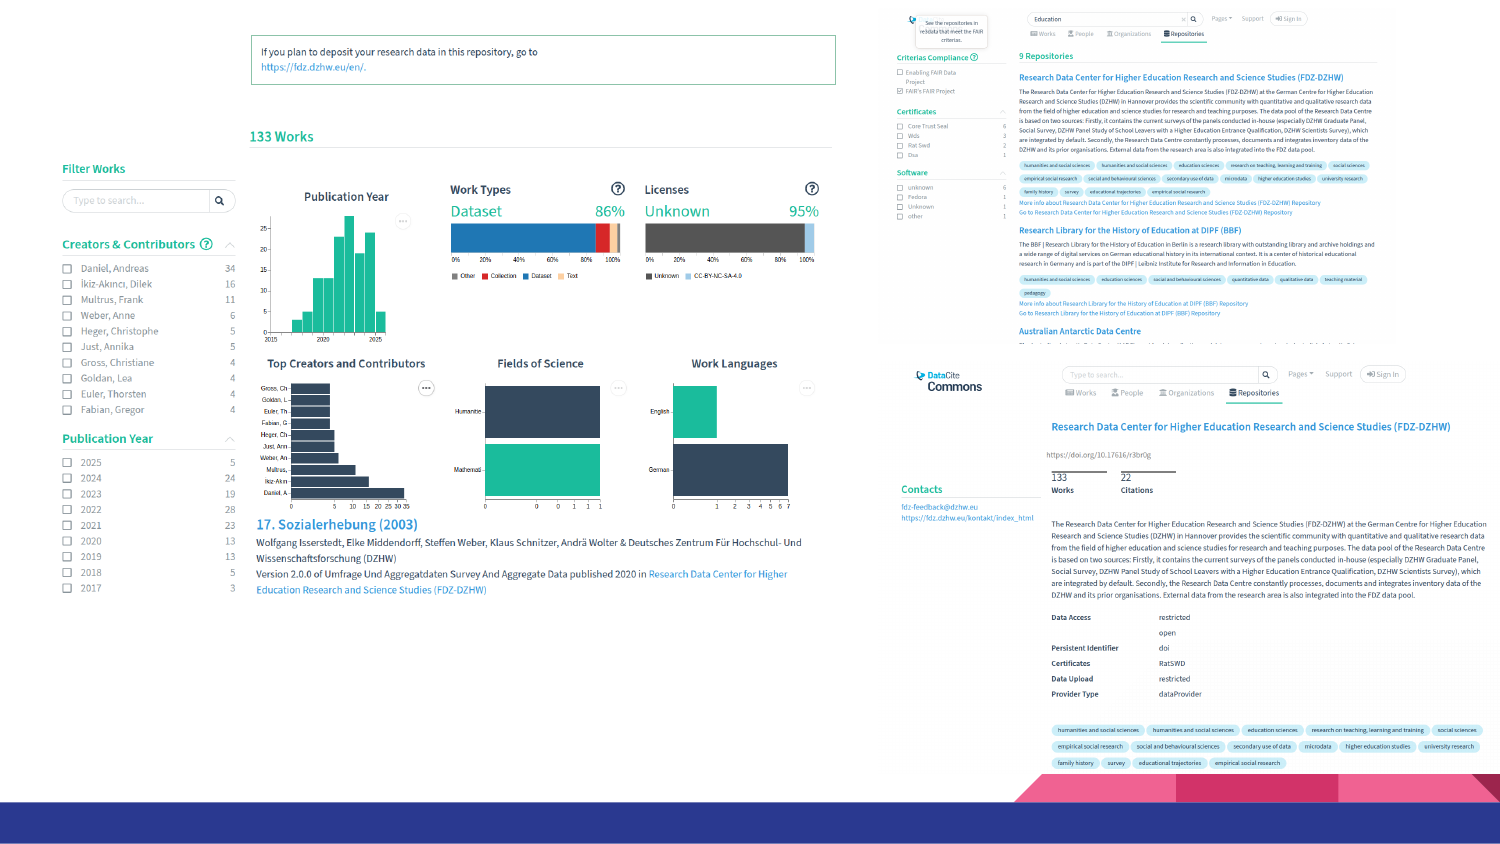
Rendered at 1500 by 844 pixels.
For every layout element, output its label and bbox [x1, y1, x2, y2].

picture [878, 361, 1500, 774]
picture [21, 22, 867, 608]
picture [878, 8, 1396, 344]
